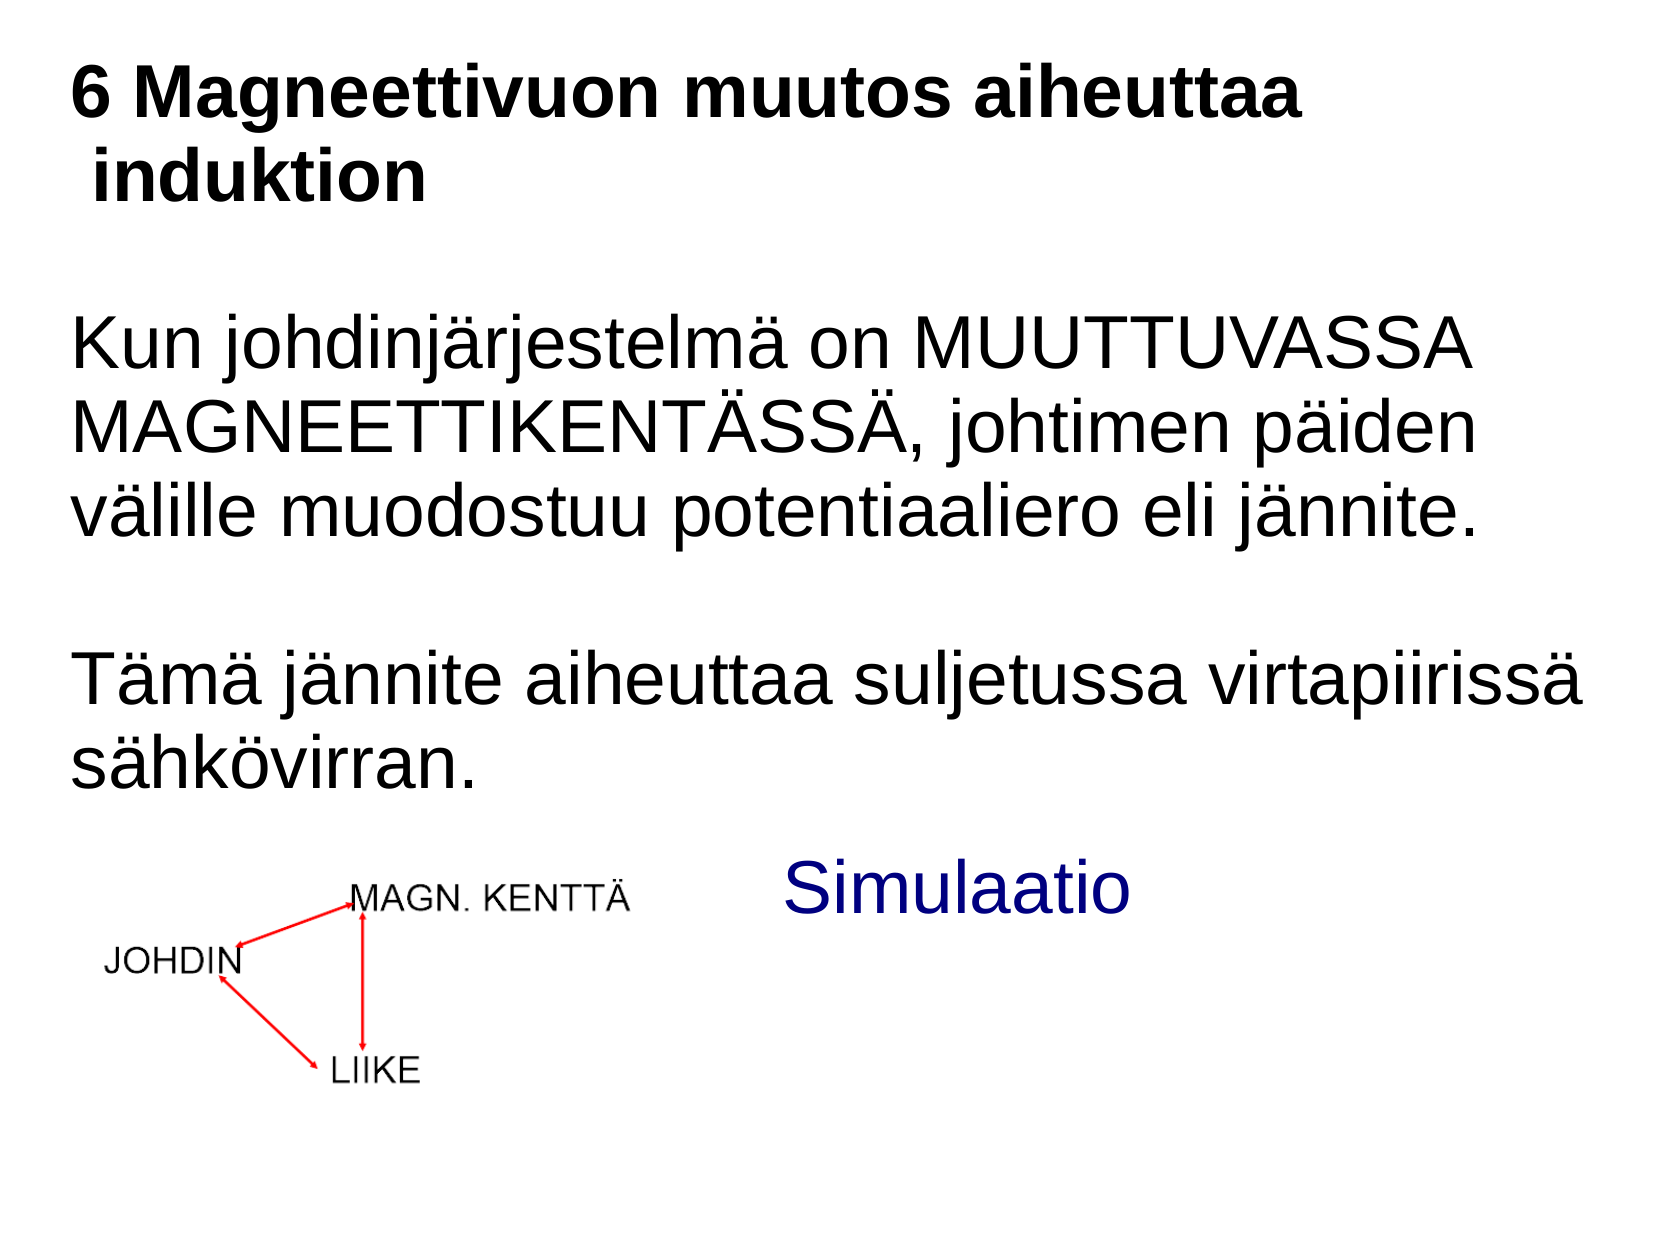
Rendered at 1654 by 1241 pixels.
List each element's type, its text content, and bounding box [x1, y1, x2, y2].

text_box 6 Magneettivuon muutos aiheuttaa induktion Kun johdinjärjestelmä on MUUTTUVASSA MAGNEETTIKENTÄSSÄ, johtimen päiden välille muodostuu potentiaaliero eli jännite. Tämä jännite aiheuttaa suljetussa virtapiirissä sähkövirran. [55, 41, 1644, 813]
text_box Simulaatio [767, 838, 1489, 938]
picture [72, 828, 662, 1123]
